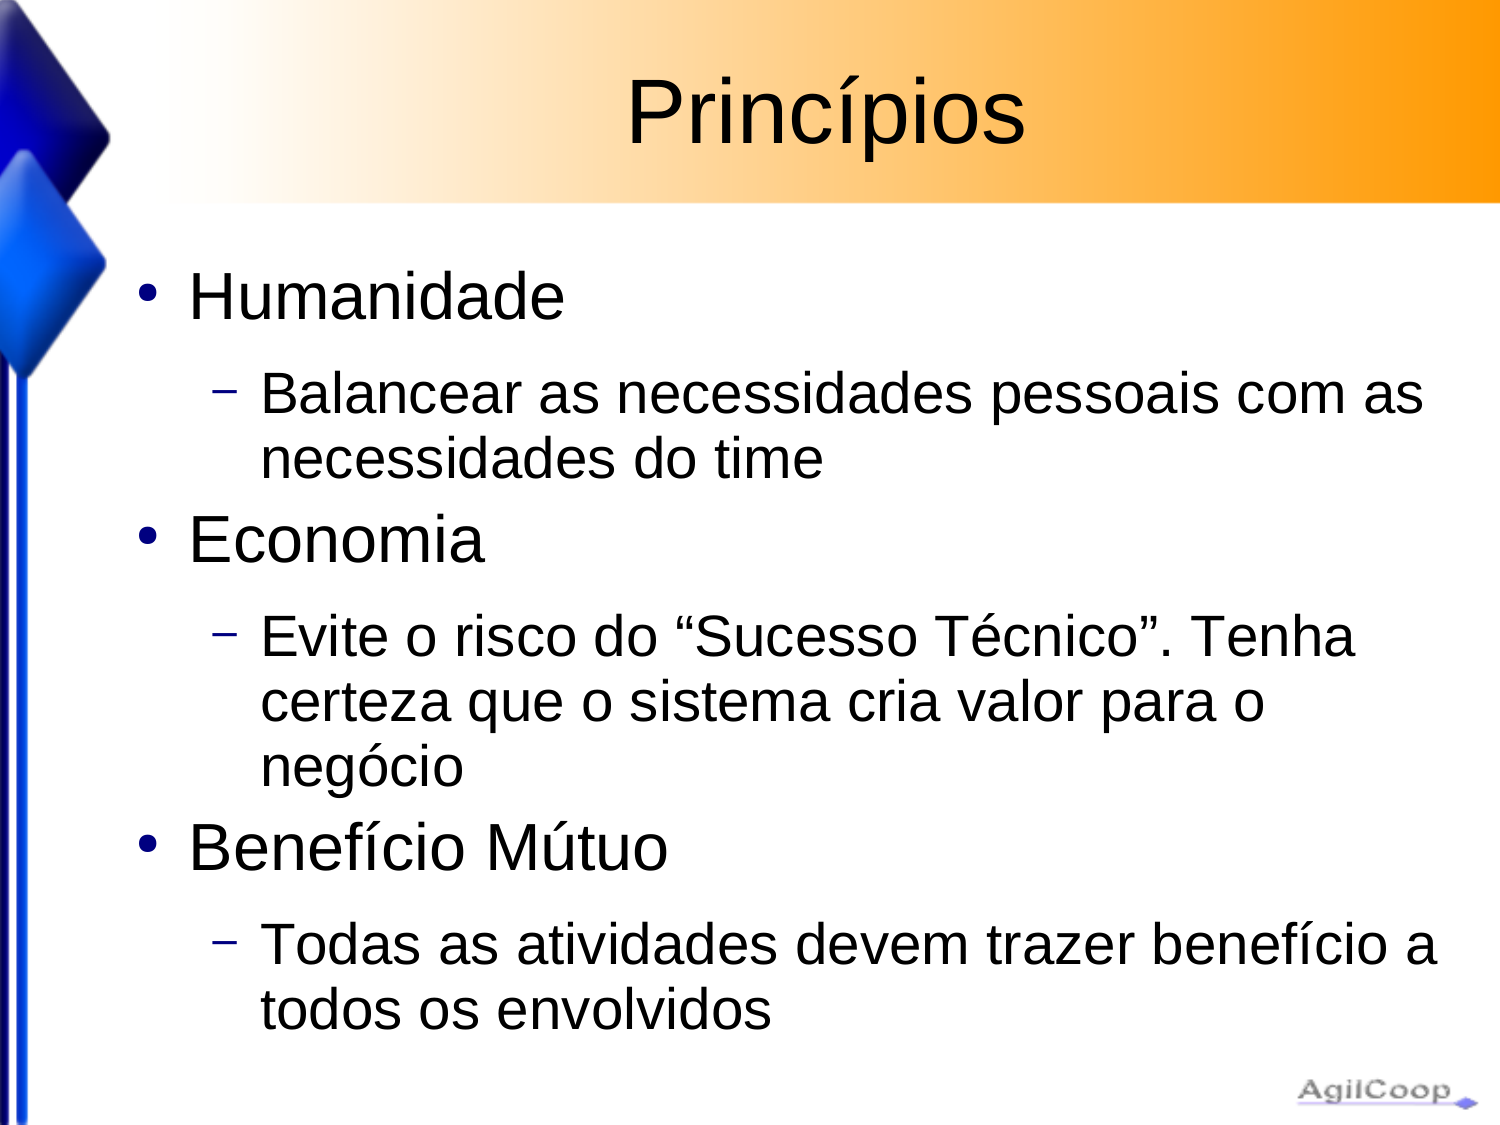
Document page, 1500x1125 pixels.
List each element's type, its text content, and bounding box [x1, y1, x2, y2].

picture [0, 0, 1500, 1125]
title Princípios [82, 8, 1500, 216]
list Humanidade Balancear as necessidades pessoais com as necessidades do time Economia Evite o risco do “Sucesso Técnico”. Tenha certeza que o sistema cria valor para o negócio Benefício Mútuo Todas as atividades devem trazer benefício a todos os envolvidos [118, 271, 1477, 1123]
